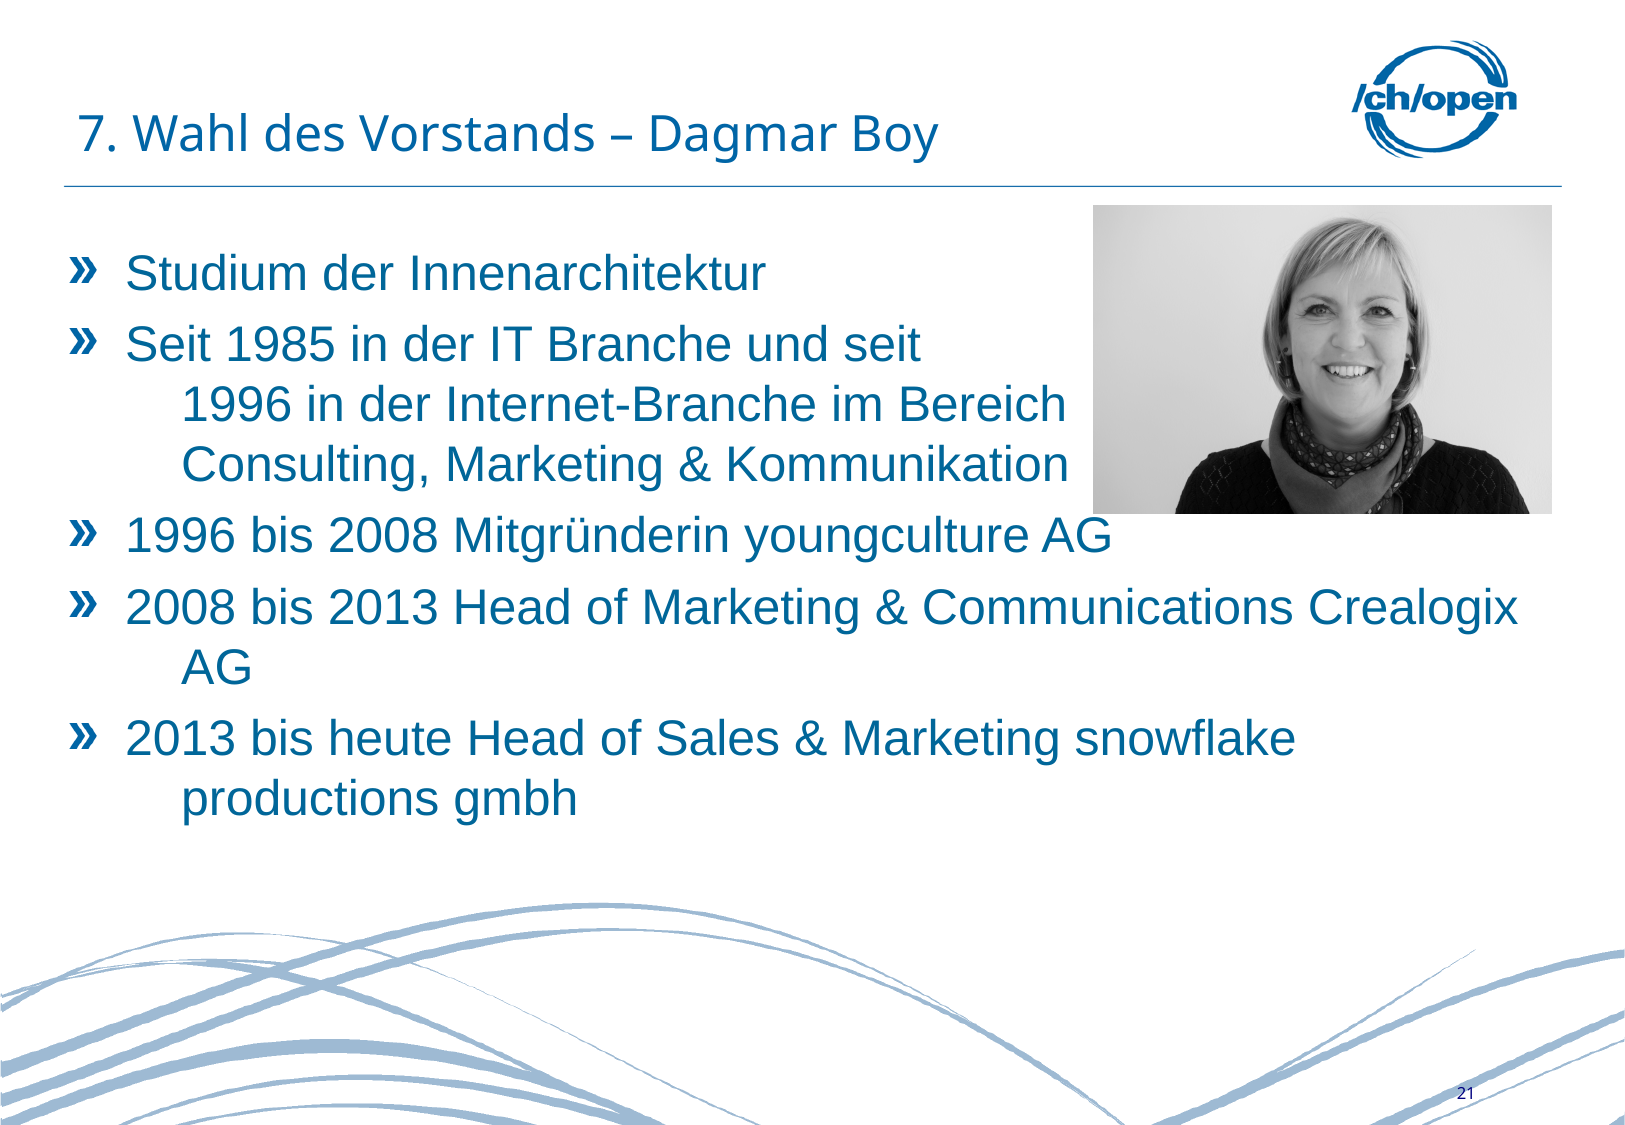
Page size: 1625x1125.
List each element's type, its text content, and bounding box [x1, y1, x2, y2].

title 7. Wahl des Vorstands – Dagmar Boy [62, 74, 1325, 188]
list Studium der Innenarchitektur Seit 1985 in der IT Branche und seit 1996 in der Internet-Branche im Bereich Consulting, Marketing & Kommunikation 1996 bis 2008 Mitgründerin youngculture AG 2008 bis 2013 Head of Marketing & Communications Crealogix AG 2013 bis heute Head of Sales & Marketing snowflake productions gmbh [69, 205, 1522, 956]
picture [1093, 205, 1552, 514]
